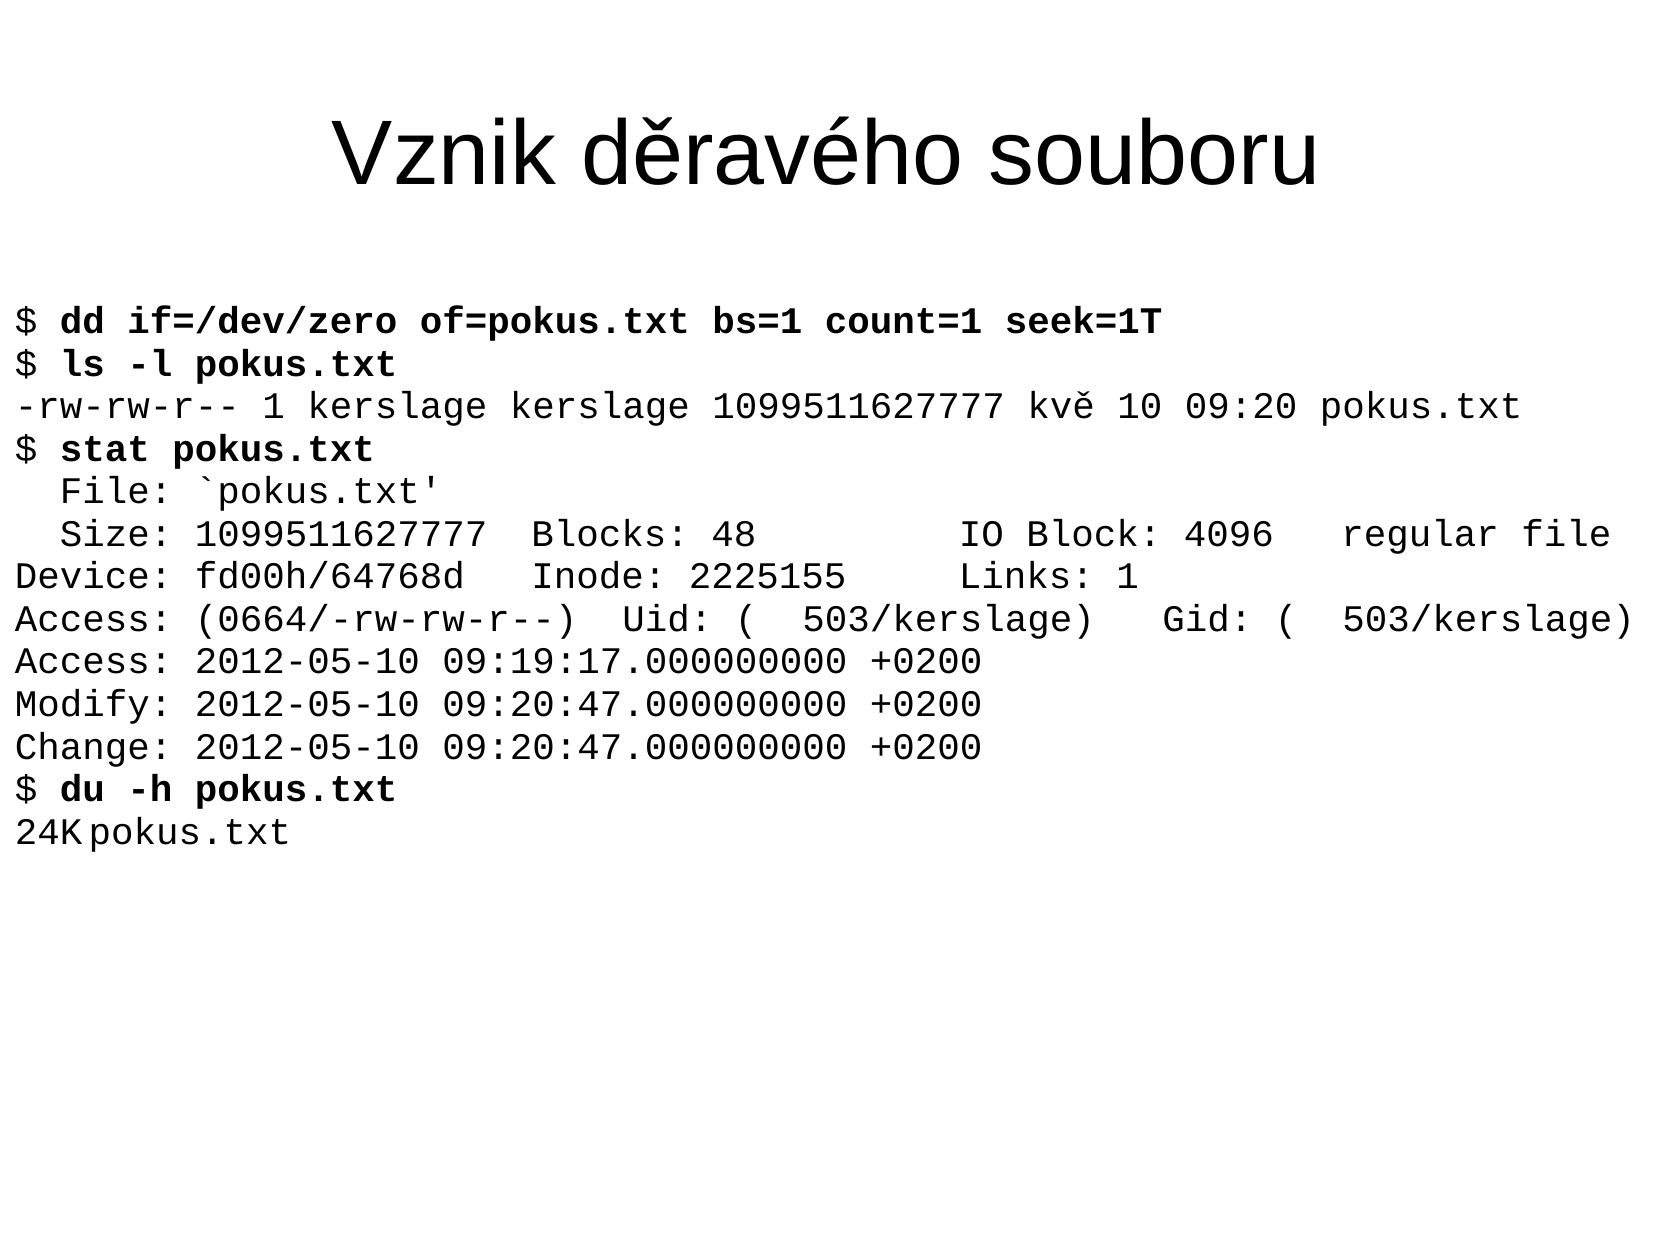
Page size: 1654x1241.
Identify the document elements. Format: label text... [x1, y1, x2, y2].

text_box $ dd if=/dev/zero of=pokus.txt bs=1 count=1 seek=1T $ ls -l pokus.txt -rw-rw-r-- 1 kerslage kerslage 1099511627777 kvě 10 09:20 pokus.txt $ stat pokus.txt File: `pokus.txt' Size: 1099511627777 Blocks: 48 IO Block: 4096 regular file Device: fd00h/64768d Inode: 2225155 Links: 1 Access: (0664/-rw-rw-r--) Uid: ( 503/kerslage) Gid: ( 503/kerslage) Access: 2012-05-10 09:19:17.000000000 +0200 Modify: 2012-05-10 09:20:47.000000000 +0200 Change: 2012-05-10 09:20:47.000000000 +0200 $ du -h pokus.txt 24K pokus.txt [0, 295, 1654, 863]
title Vznik děravého souboru [82, 49, 1571, 257]
